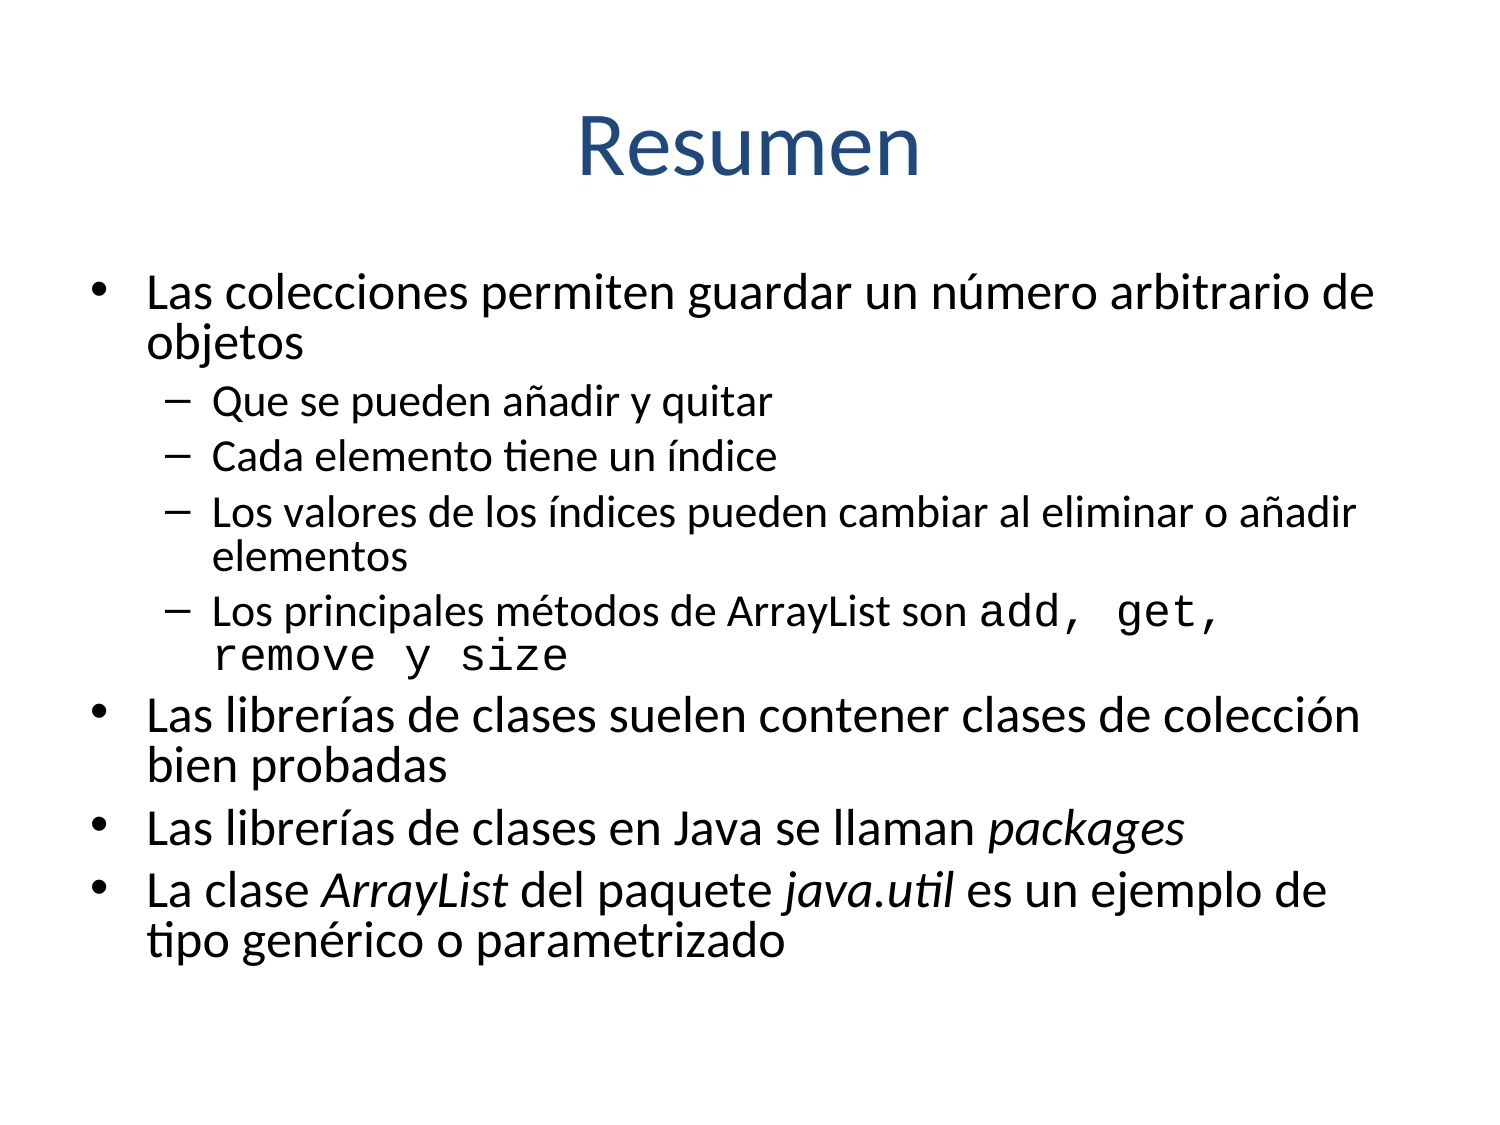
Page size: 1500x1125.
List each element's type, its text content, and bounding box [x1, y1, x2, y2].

list Las colecciones permiten guardar un número arbitrario de objetos Que se pueden añadir y quitar Cada elemento tiene un índice Los valores de los índices pueden cambiar al eliminar o añadir elementos Los principales métodos de ArrayList son add, get, remove y size Las librerías de clases suelen contener clases de colección bien probadas Las librerías de clases en Java se llaman packages La clase ArrayList del paquete java.util es un ejemplo de tipo genérico o parametrizado [75, 262, 1426, 1005]
title Resumen [75, 45, 1426, 233]
